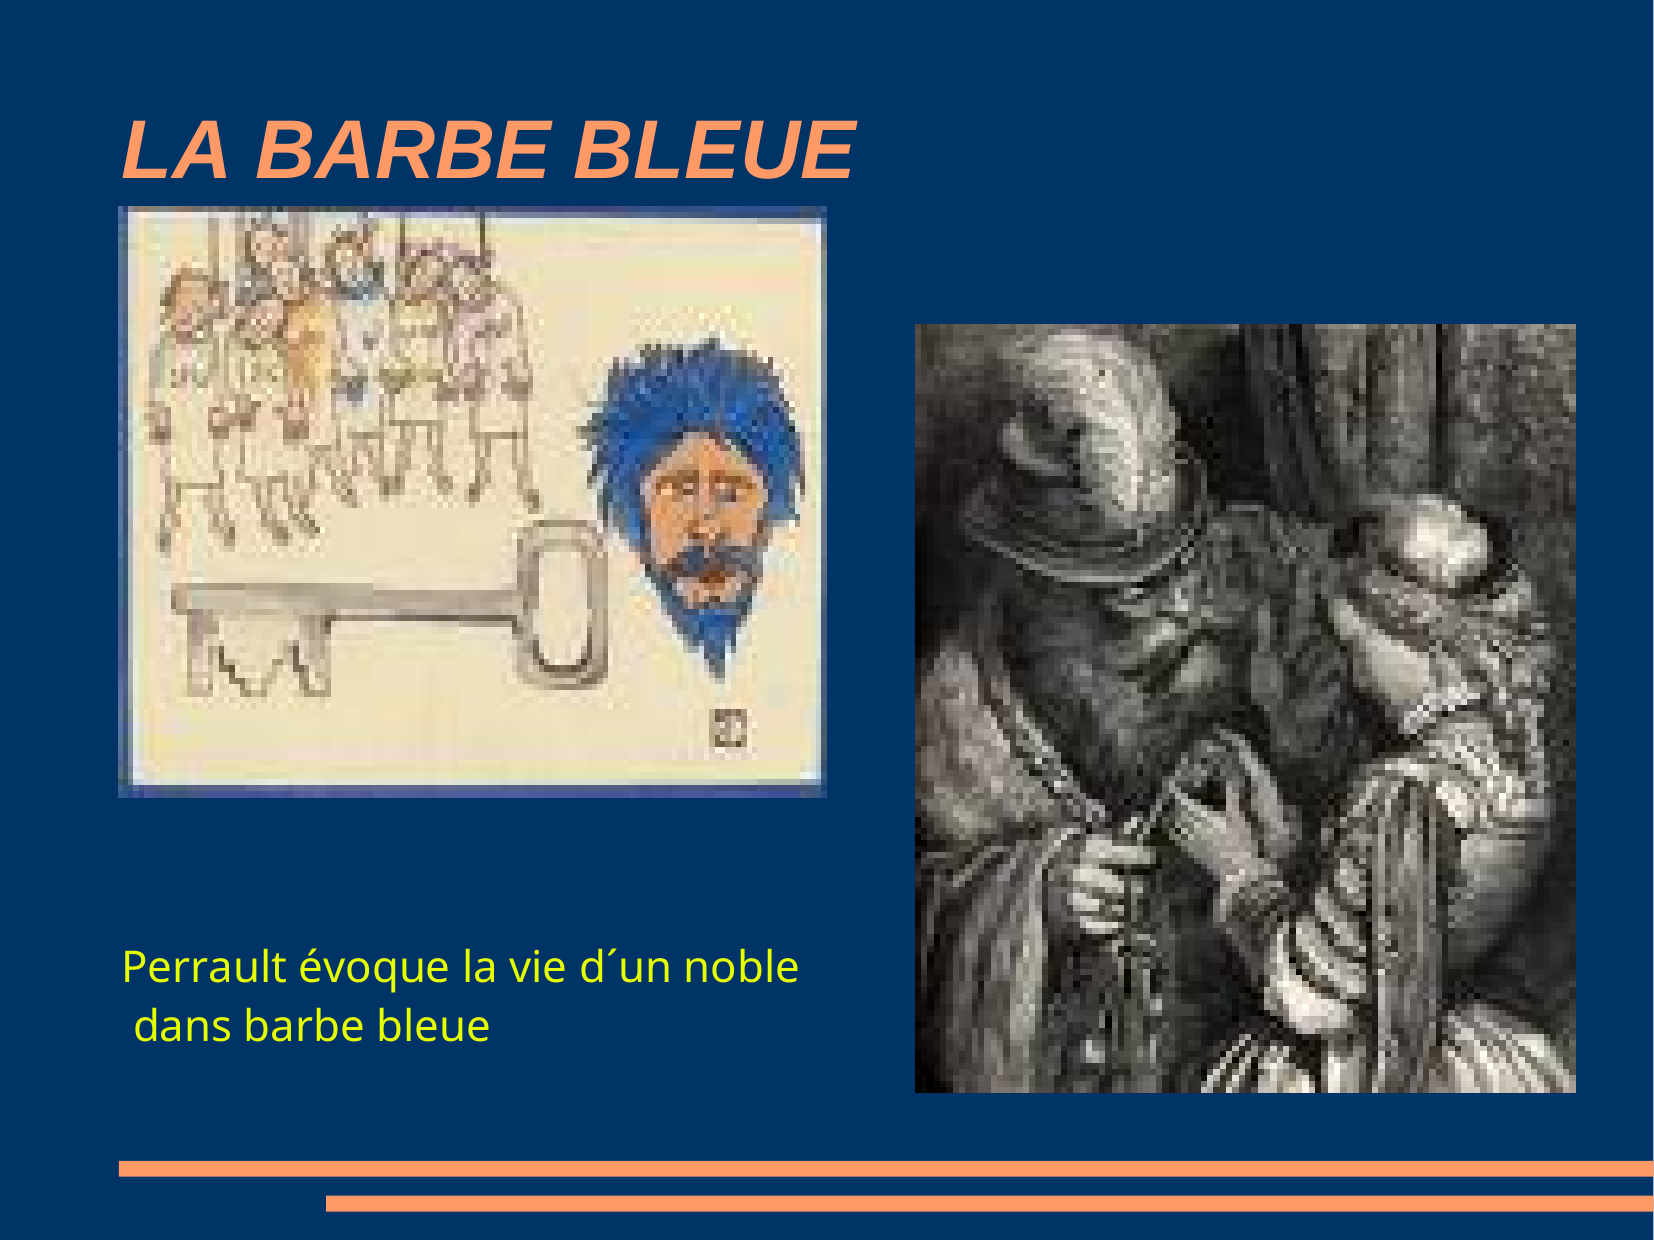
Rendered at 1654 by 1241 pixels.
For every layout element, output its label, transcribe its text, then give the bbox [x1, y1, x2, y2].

title LA BARBE BLEUE [121, 53, 1534, 246]
picture [118, 206, 827, 798]
picture [915, 324, 1576, 1093]
subtitle Perrault évoque la vie d´un noble dans barbe bleue [121, 329, 1561, 1125]
